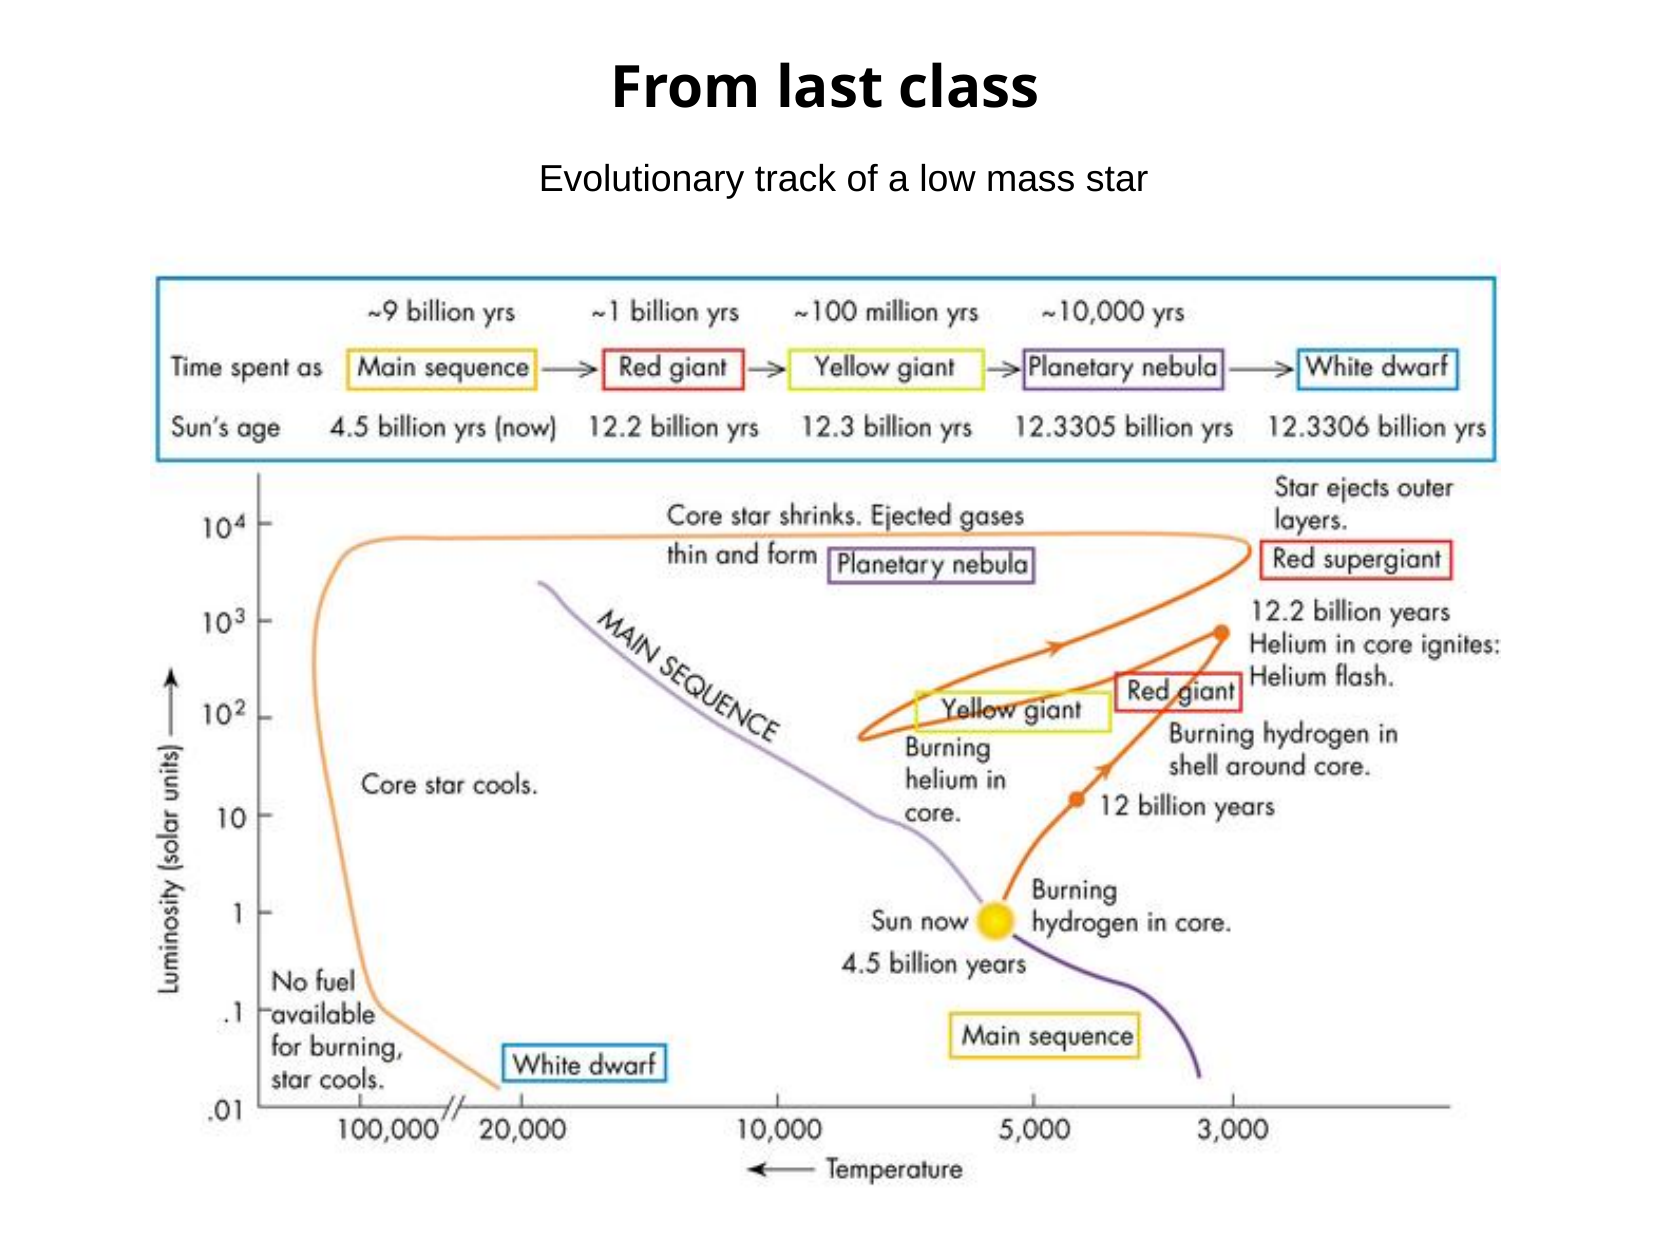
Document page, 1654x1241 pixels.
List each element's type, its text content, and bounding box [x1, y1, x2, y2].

picture [150, 224, 1501, 1238]
text_box Evolutionary track of a low mass star [75, 150, 1613, 249]
text_box From last class [0, 38, 1651, 135]
